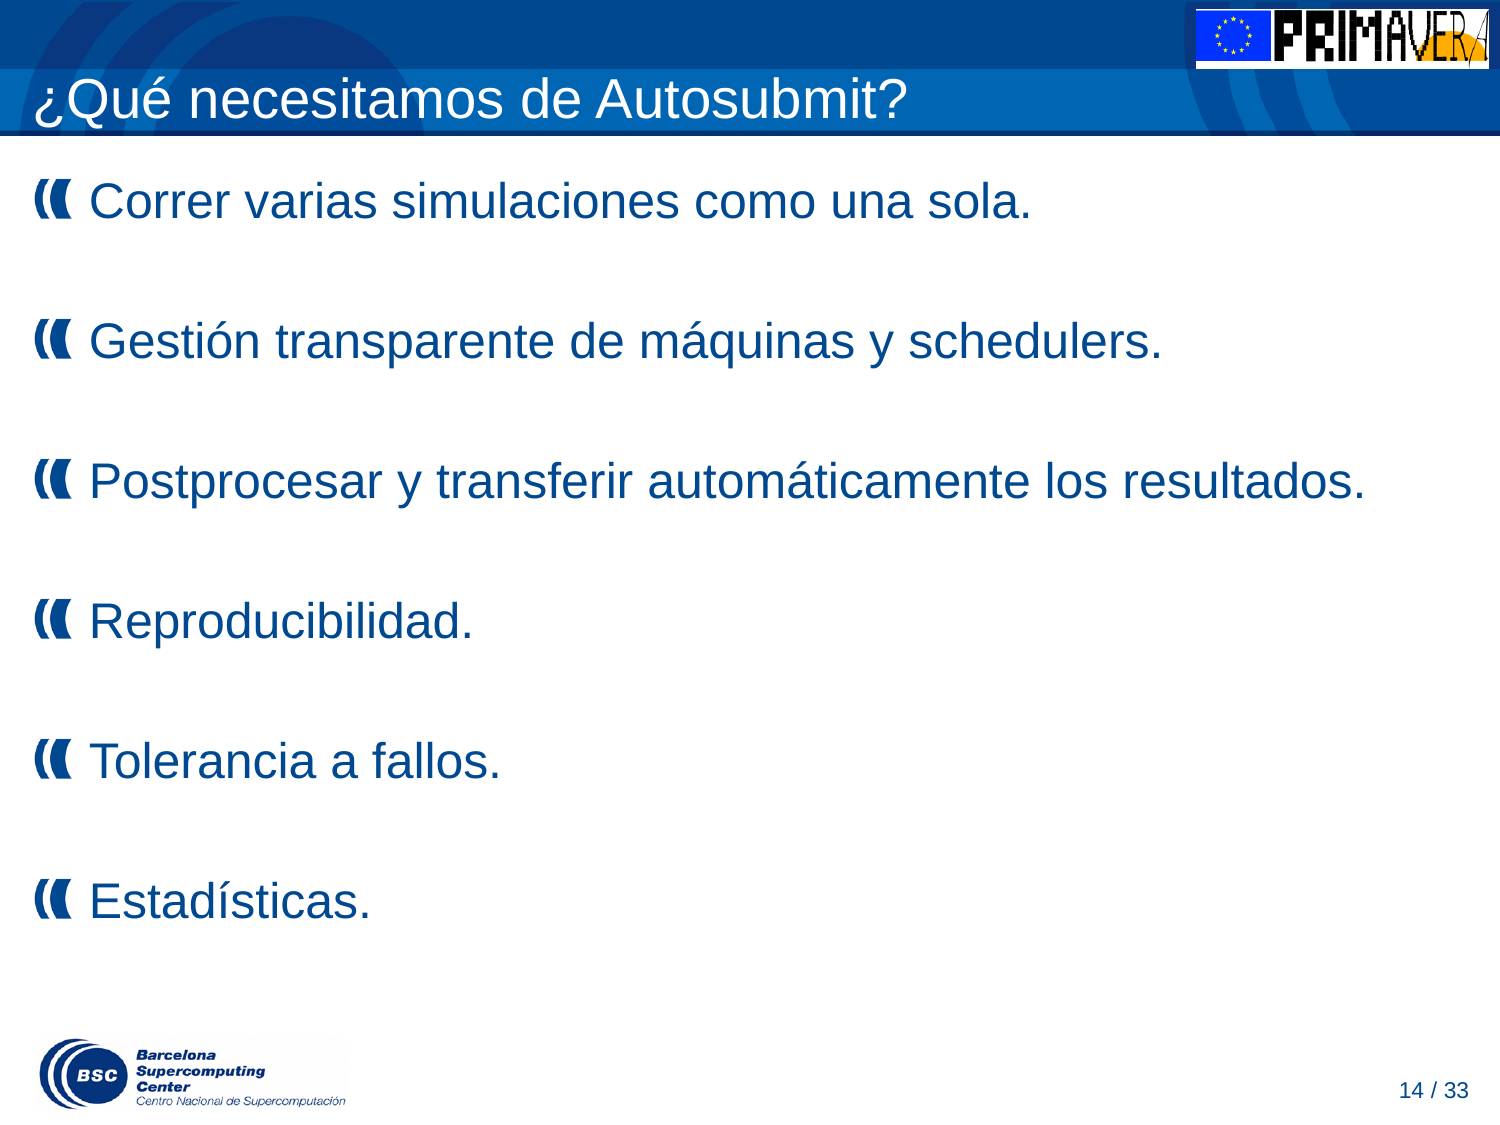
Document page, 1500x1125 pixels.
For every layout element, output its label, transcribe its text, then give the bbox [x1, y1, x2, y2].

picture [0, 0, 1500, 136]
picture [37, 1035, 347, 1111]
list Correr varias simulaciones como una sola. Gestión transparente de máquinas y schedulers. Postprocesar y transferir automáticamente los resultados. Reproducibilidad. Tolerancia a fallos. Estadísticas. [17, 160, 1483, 1012]
title ¿Qué necesitamos de Autosubmit? [17, 7, 1483, 138]
text_box <number> / 33 [1364, 1042, 1484, 1111]
